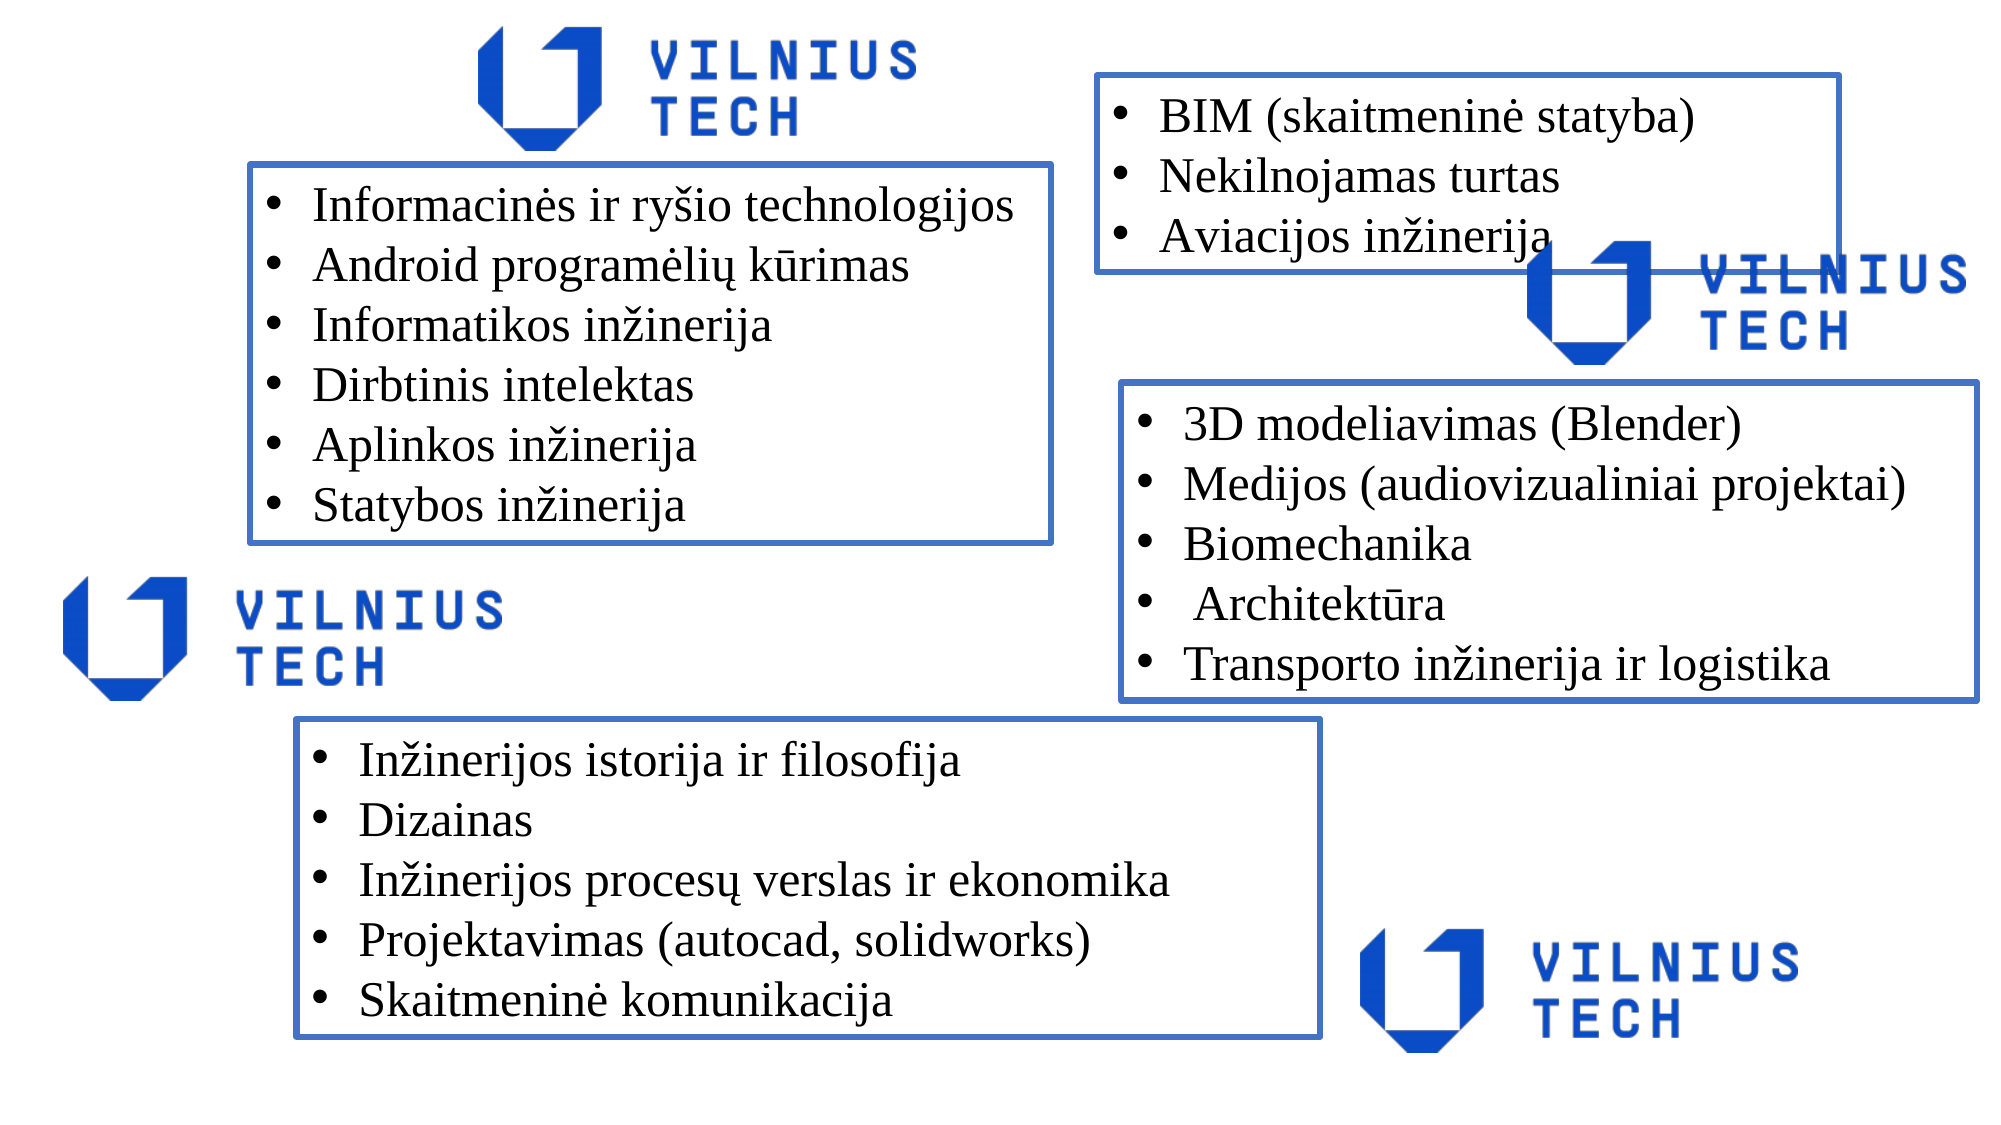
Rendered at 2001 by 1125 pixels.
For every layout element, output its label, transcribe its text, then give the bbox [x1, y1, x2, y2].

text_box 3D modeliavimas (Blender) Medijos (audiovizualiniai projektai) Biomechanika Architektūra Transporto inžinerija ir logistika [1121, 382, 1977, 701]
picture [478, 26, 916, 151]
picture [63, 576, 502, 701]
text_box Informacinės ir ryšio technologijos Android programėlių kūrimas Informatikos inžinerija Dirbtinis intelektas Aplinkos inžinerija Statybos inžinerija [250, 164, 1051, 544]
text_box BIM (skaitmeninė statyba) Nekilnojamas turtas Aviacijos inžinerija [1096, 75, 1839, 273]
picture [1527, 240, 1966, 365]
text_box Inžinerijos istorija ir filosofija Dizainas Inžinerijos procesų verslas ir ekonomika Projektavimas (autocad, solidworks) Skaitmeninė komunikacija [296, 718, 1321, 1037]
picture [1360, 928, 1798, 1053]
